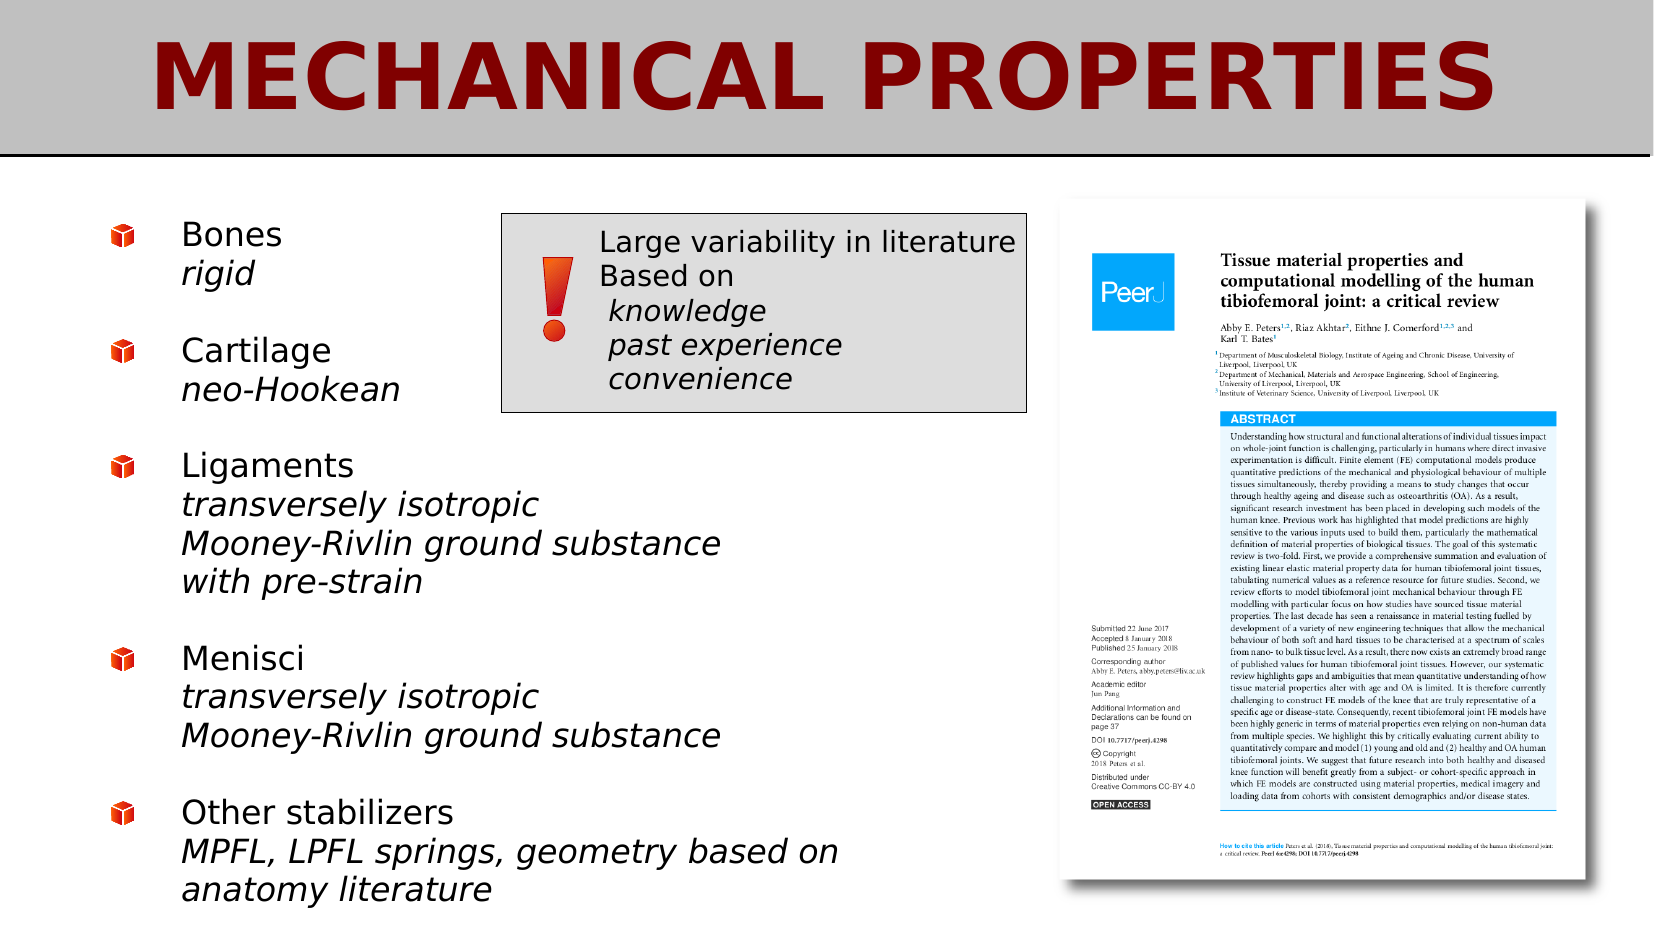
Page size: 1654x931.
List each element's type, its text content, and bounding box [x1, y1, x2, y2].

text_box MECHANICAL PROPERTIES [0, 24, 1651, 132]
text_box [0, 0, 1654, 156]
picture [1050, 189, 1613, 907]
text_box Bones rigid Cartilage neo-Hookean Ligaments transversely isotropic Mooney-Rivlin ground substance with pre-strain Menisci transversely isotropic Mooney-Rivlin ground substance Other stabilizers MPFL, LPFL springs, geometry based on anatomy literature [95, 208, 1013, 931]
text_box [1013, 405, 1027, 413]
text_box Large variability in literature Based on knowledge past experience convenience [584, 218, 1035, 405]
picture [495, 238, 618, 362]
text_box [1013, 213, 1027, 218]
